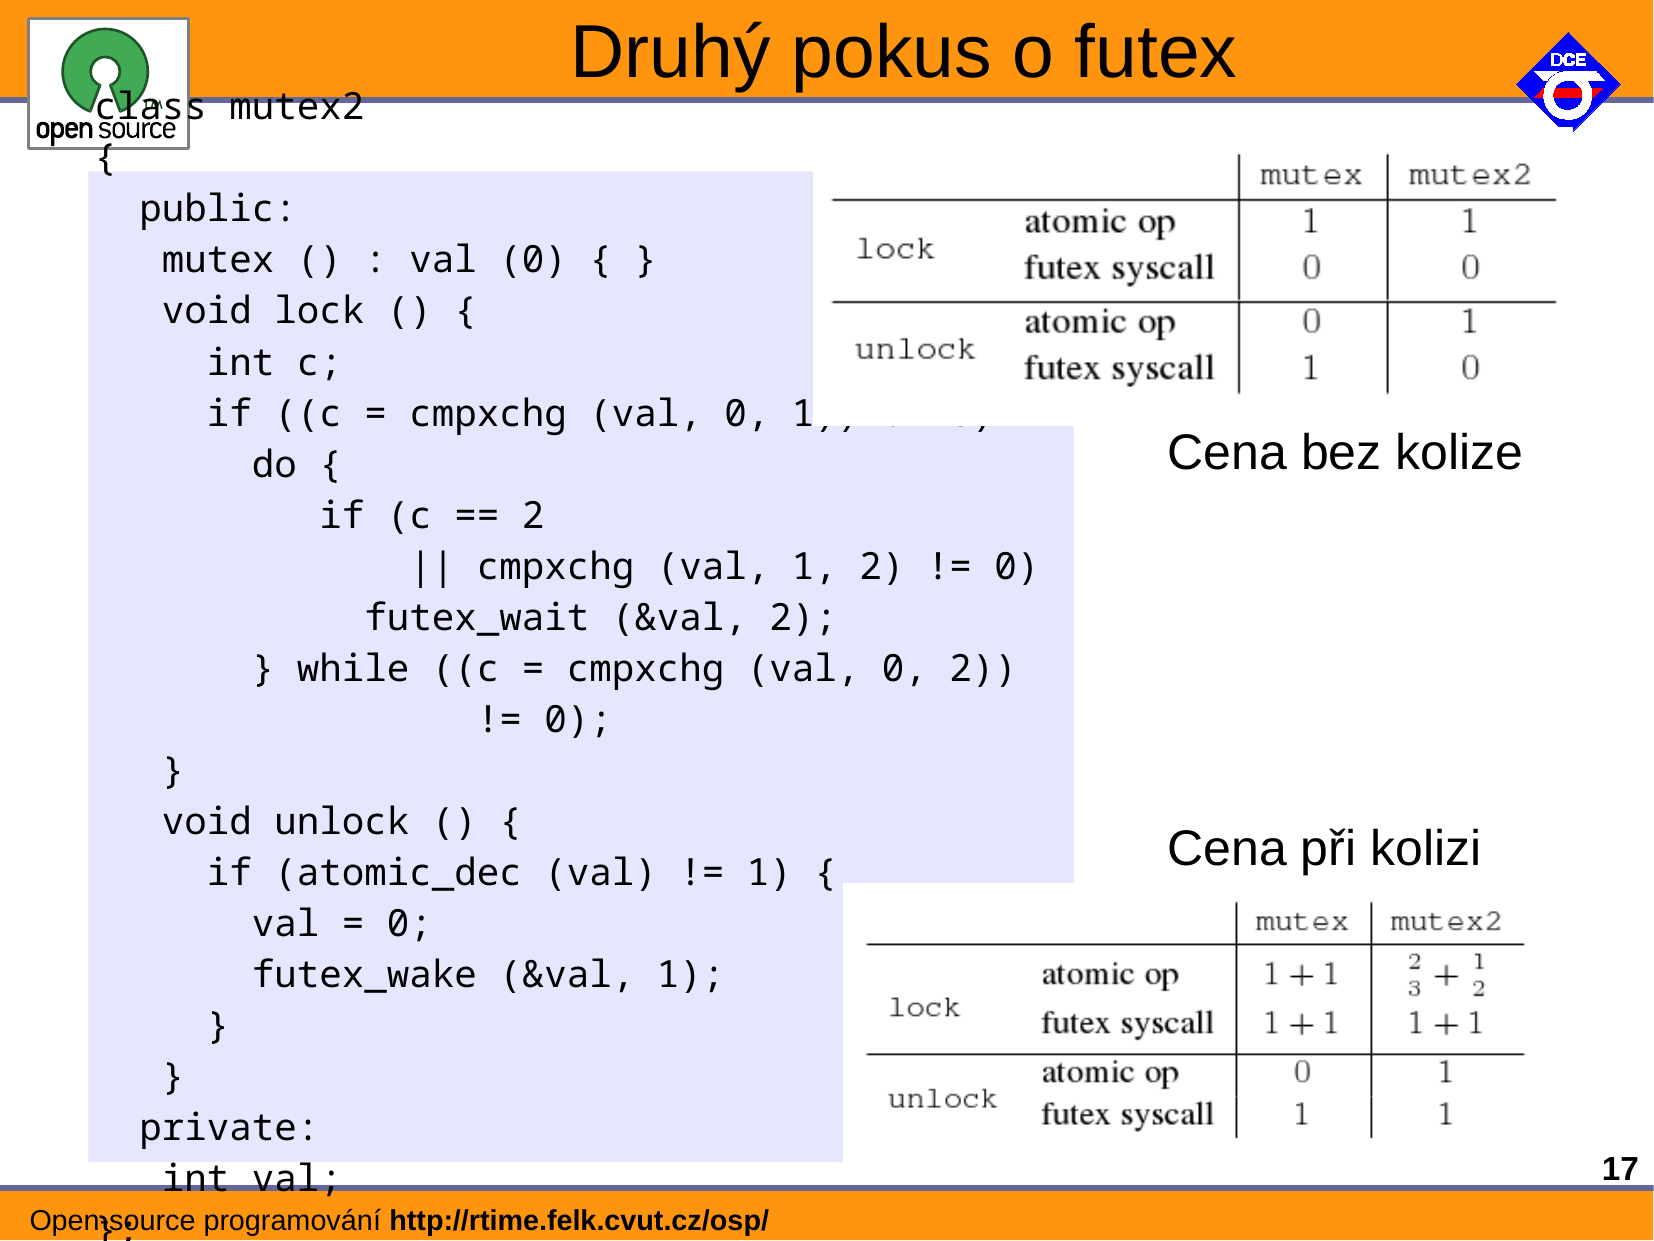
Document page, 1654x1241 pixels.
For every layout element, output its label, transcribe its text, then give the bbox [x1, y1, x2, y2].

title Druhý pokus o futex [178, 4, 1631, 98]
text_box class mutex2 { public: mutex () : val (0) { } void lock () { int c; if ((c = cmpxchg (val, 0, 1)) != 0) do { if (c == 2 || cmpxchg (val, 1, 2) != 0) futex_wait (&val, 2); } while ((c = cmpxchg (val, 0, 2)) != 0); } void unlock () { if (atomic_dec (val) != 1) { val = 0; futex_wake (&val, 1); } } private: int val; }; [88, 171, 1074, 1162]
text_box Cena bez kolize [1161, 418, 1543, 493]
picture [813, 127, 1573, 426]
picture [843, 883, 1553, 1162]
text_box Cena při kolizi [1161, 814, 1508, 889]
